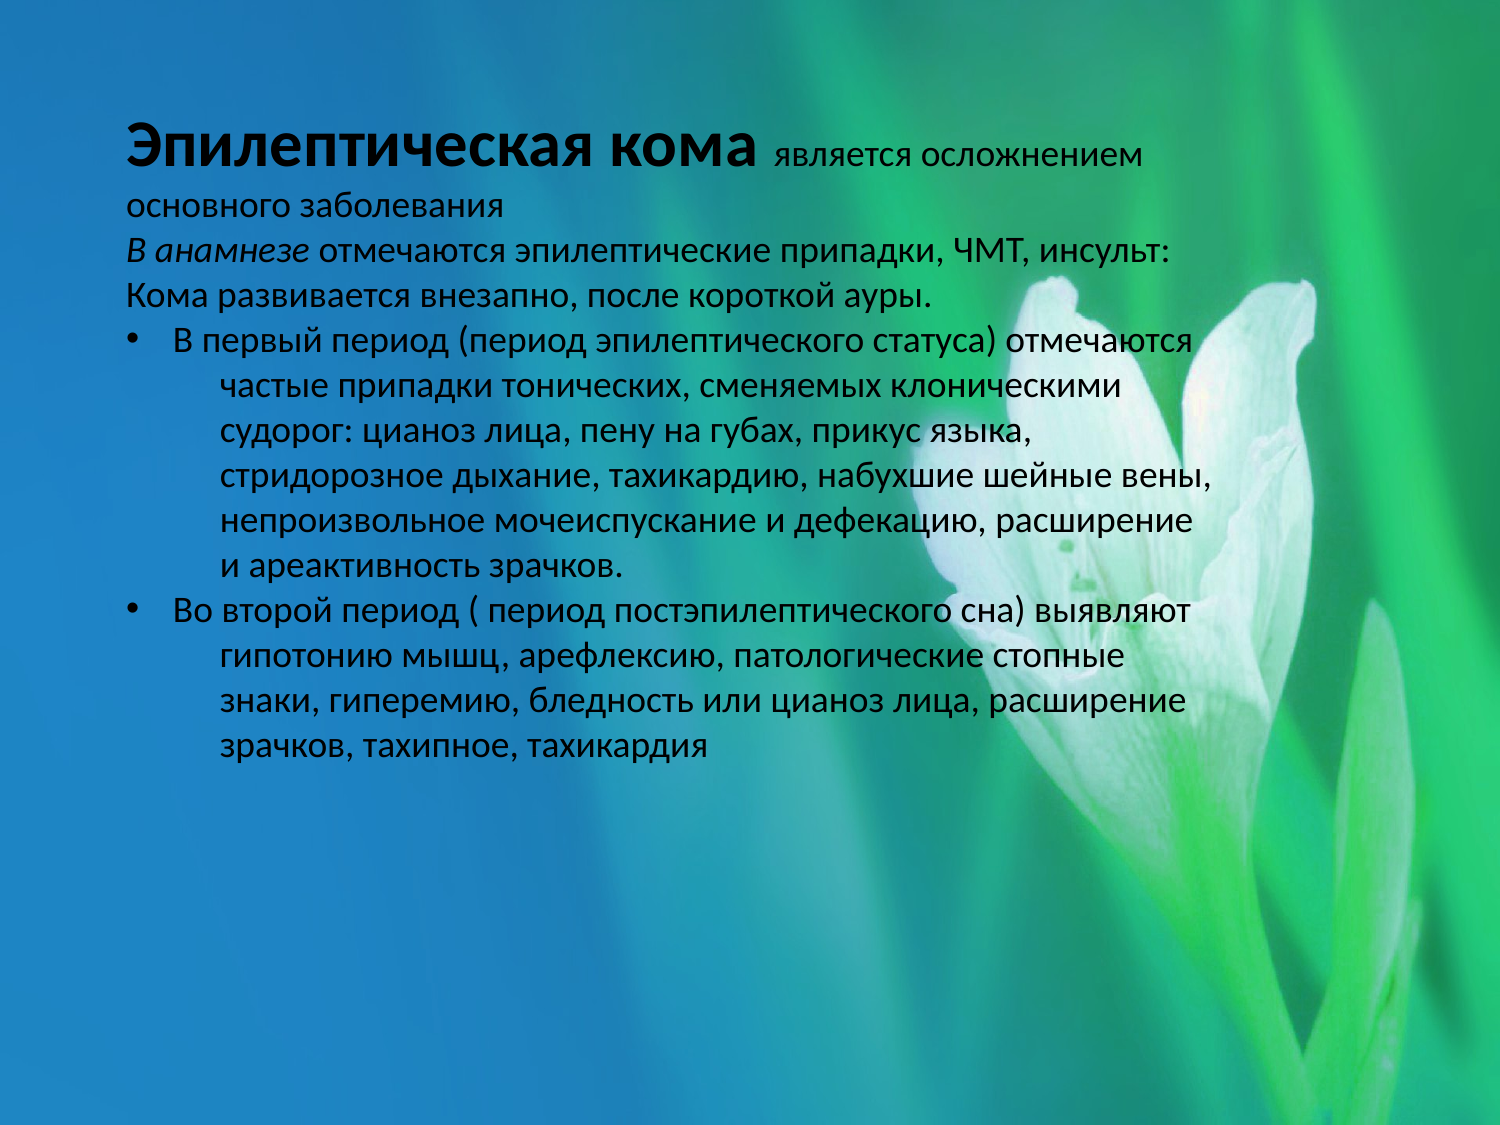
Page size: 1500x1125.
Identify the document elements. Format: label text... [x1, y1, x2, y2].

text_box Эпилептическая кома является осложнением основного заболевания В анамнезе отмечаются эпилептические припадки, ЧМТ, инсульт: Кома развивается внезапно, после короткой ауры. В первый период (период эпилептического статуса) отмечаются частые припадки тонических, сменяемых клоническими судорог: цианоз лица, пену на губах, прикус языка, стридорозное дыхание, тахикардию, набухшие шейные вены, непроизвольное мочеиспускание и дефекацию, расширение и ареактивность зрачков. Во второй период ( период постэпилептического сна) выявляют гипотонию мышц, арефлексию, патологические стопные знаки, гиперемию, бледность или цианоз лица, расширение зрачков, тахипное, тахикардия [111, 92, 1232, 779]
